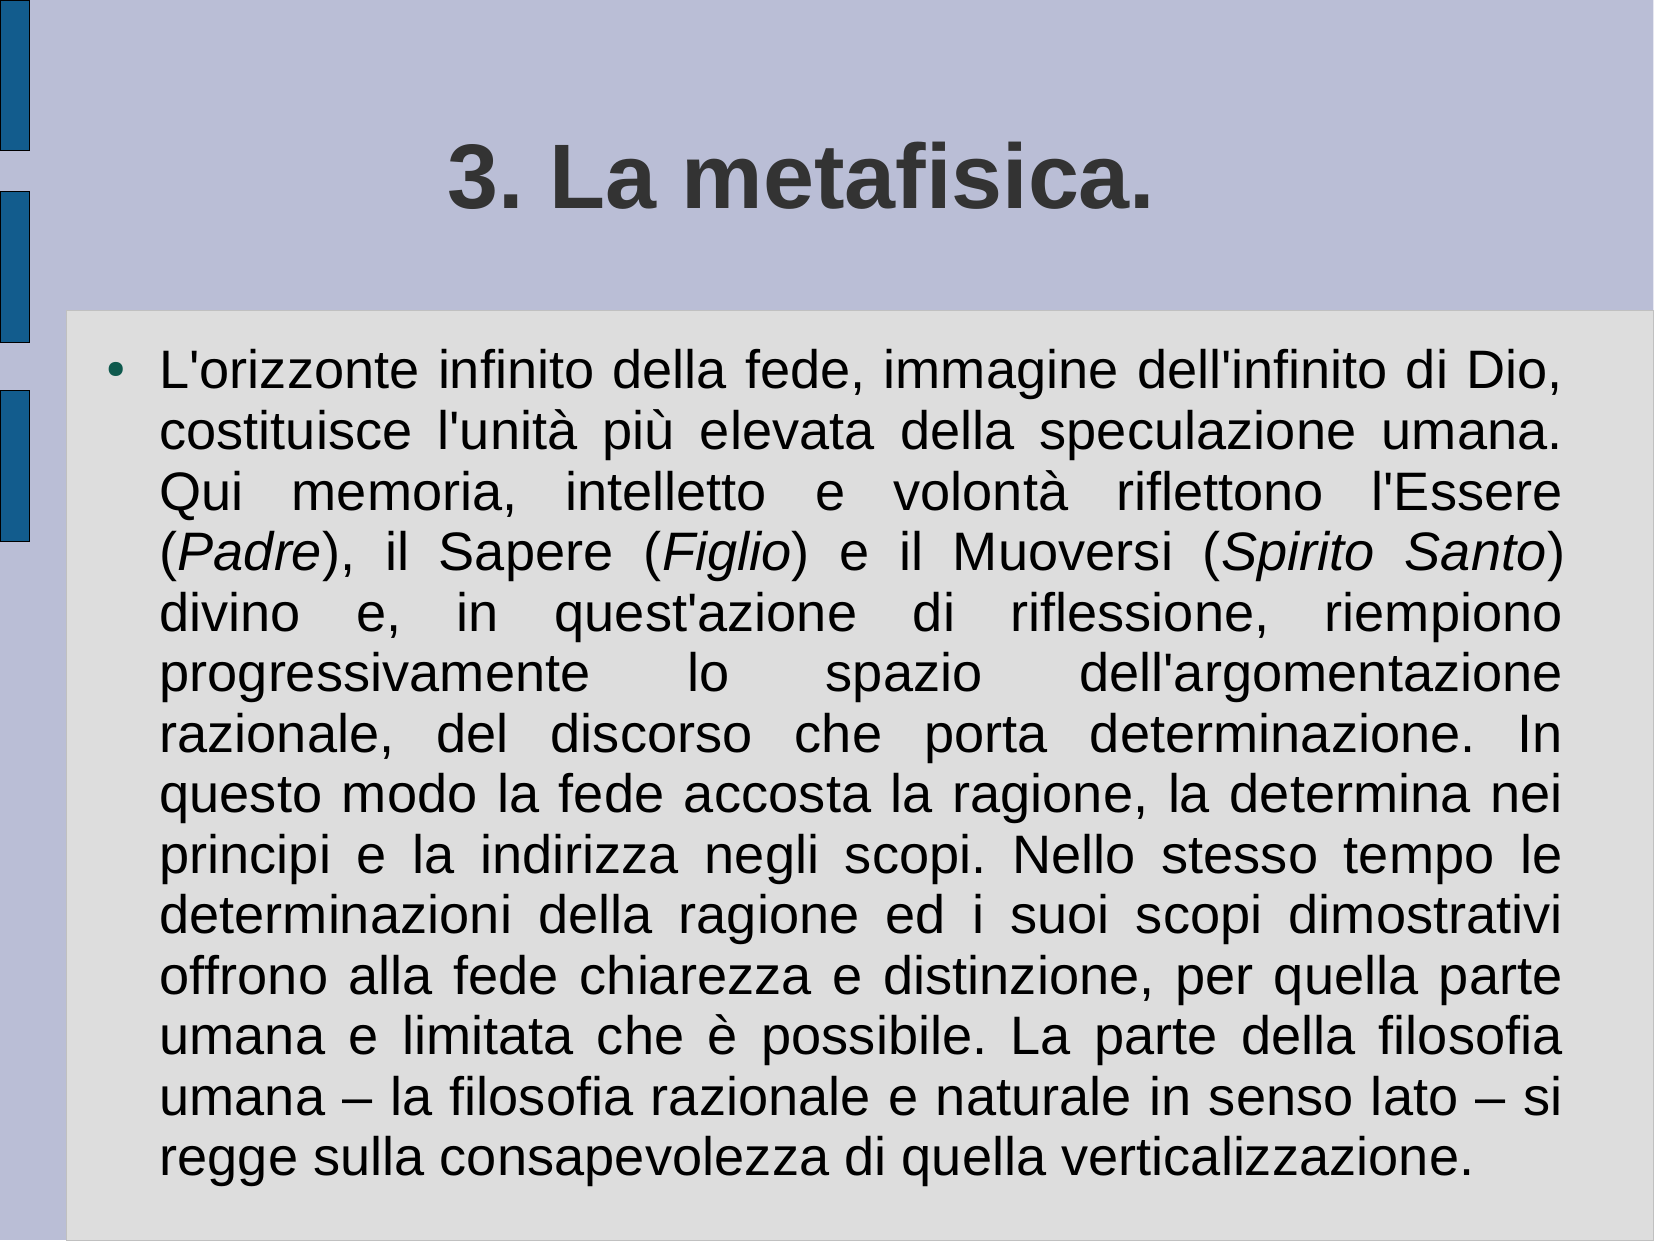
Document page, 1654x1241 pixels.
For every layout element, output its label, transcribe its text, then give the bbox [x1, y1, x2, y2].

list L'orizzonte infinito della fede, immagine dell'infinito di Dio, costituisce l'unità più elevata della speculazione umana. Qui memoria, intelletto e volontà riflettono l'Essere (Padre), il Sapere (Figlio) e il Muoversi (Spirito Santo) divino e, in quest'azione di riflessione, riempiono progressivamente lo spazio dell'argomentazione razionale, del discorso che porta determinazione. In questo modo la fede accosta la ragione, la determina nei principi e la indirizza negli scopi. Nello stesso tempo le determinazioni della ragione ed i suoi scopi dimostrativi offrono alla fede chiarezza e distinzione, per quella parte umana e limitata che è possibile. La parte della filosofia umana – la filosofia razionale e naturale in senso lato – si regge sulla consapevolezza di quella verticalizzazione. [88, 339, 1565, 1211]
title 3. La metafisica. [121, 73, 1534, 281]
